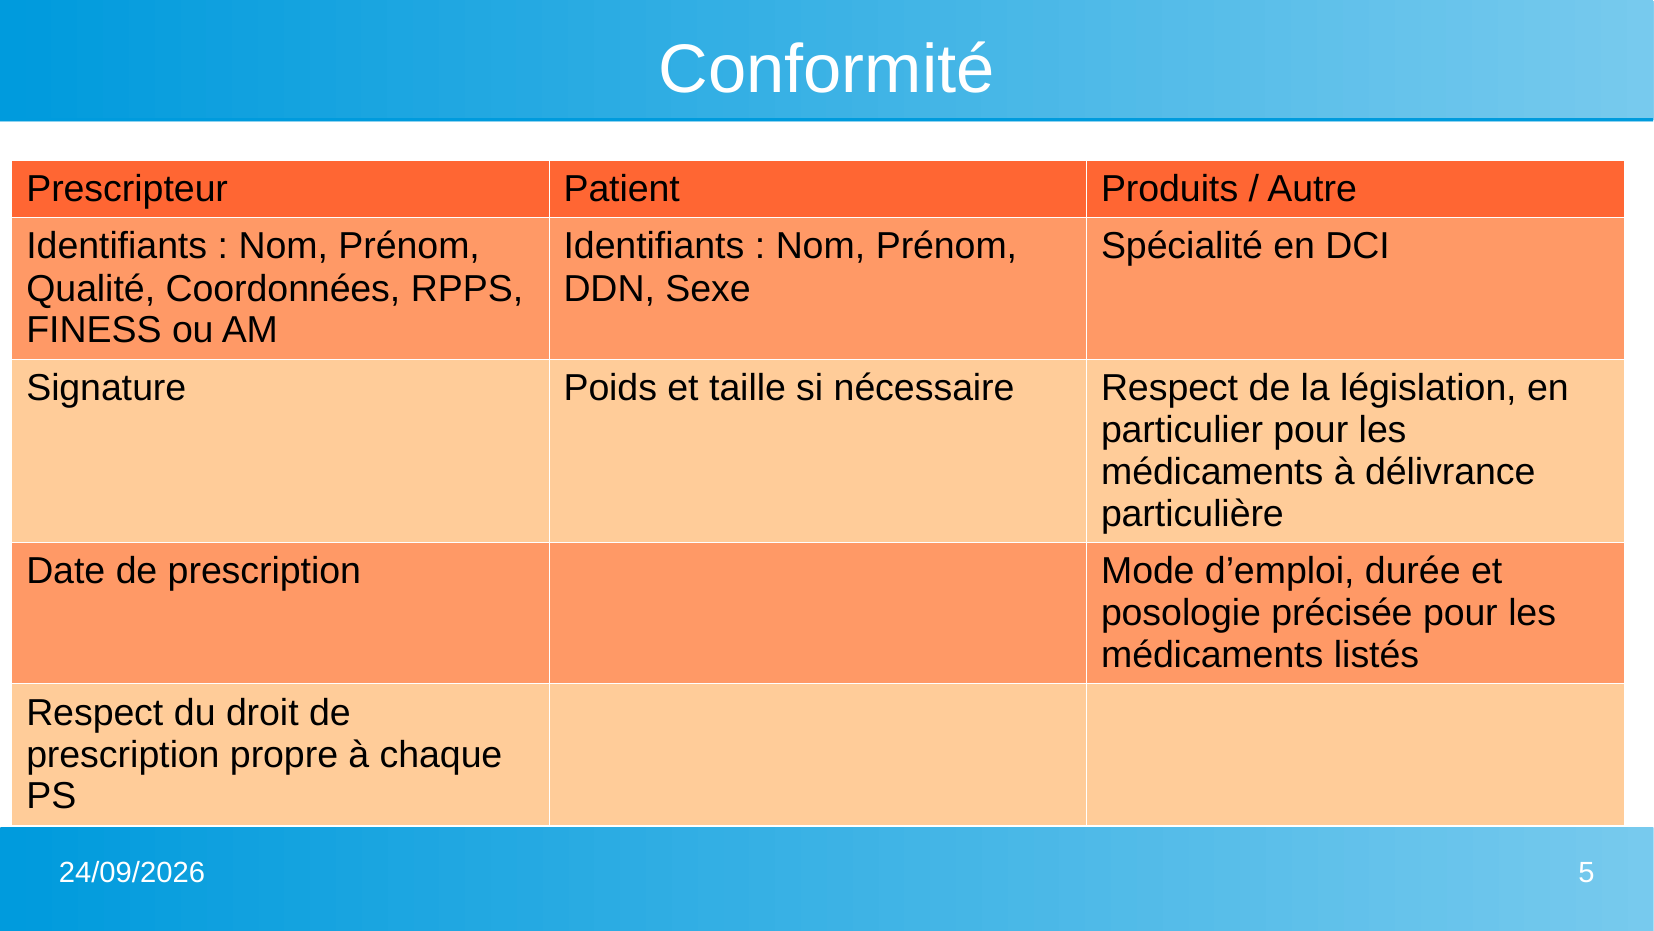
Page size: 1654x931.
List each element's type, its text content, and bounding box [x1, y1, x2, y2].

title Conformité [59, 29, 1595, 108]
table_header Prescripteur [12, 161, 549, 217]
table_header Produits / Autre [1087, 161, 1624, 217]
table_cell Respect de la législation, en particulier pour les médicaments à délivrance particulière [1087, 360, 1624, 542]
table_cell Signature [12, 360, 549, 542]
table_header Patient [550, 161, 1086, 217]
table_cell [1087, 684, 1624, 825]
table_cell [550, 543, 1086, 683]
table_cell Identifiants : Nom, Prénom, Qualité, Coordonnées, RPPS, FINESS ou AM [12, 218, 549, 359]
table_cell Respect du droit de prescription propre à chaque PS [12, 684, 549, 825]
table_cell Spécialité en DCI [1087, 218, 1624, 359]
table_cell Mode d’emploi, durée et posologie précisée pour les médicaments listés [1087, 543, 1624, 683]
table_cell Poids et taille si nécessaire [550, 360, 1086, 542]
table_cell Date de prescription [12, 543, 549, 683]
table_cell [550, 684, 1086, 825]
table_cell Identifiants : Nom, Prénom, DDN, Sexe [550, 218, 1086, 359]
